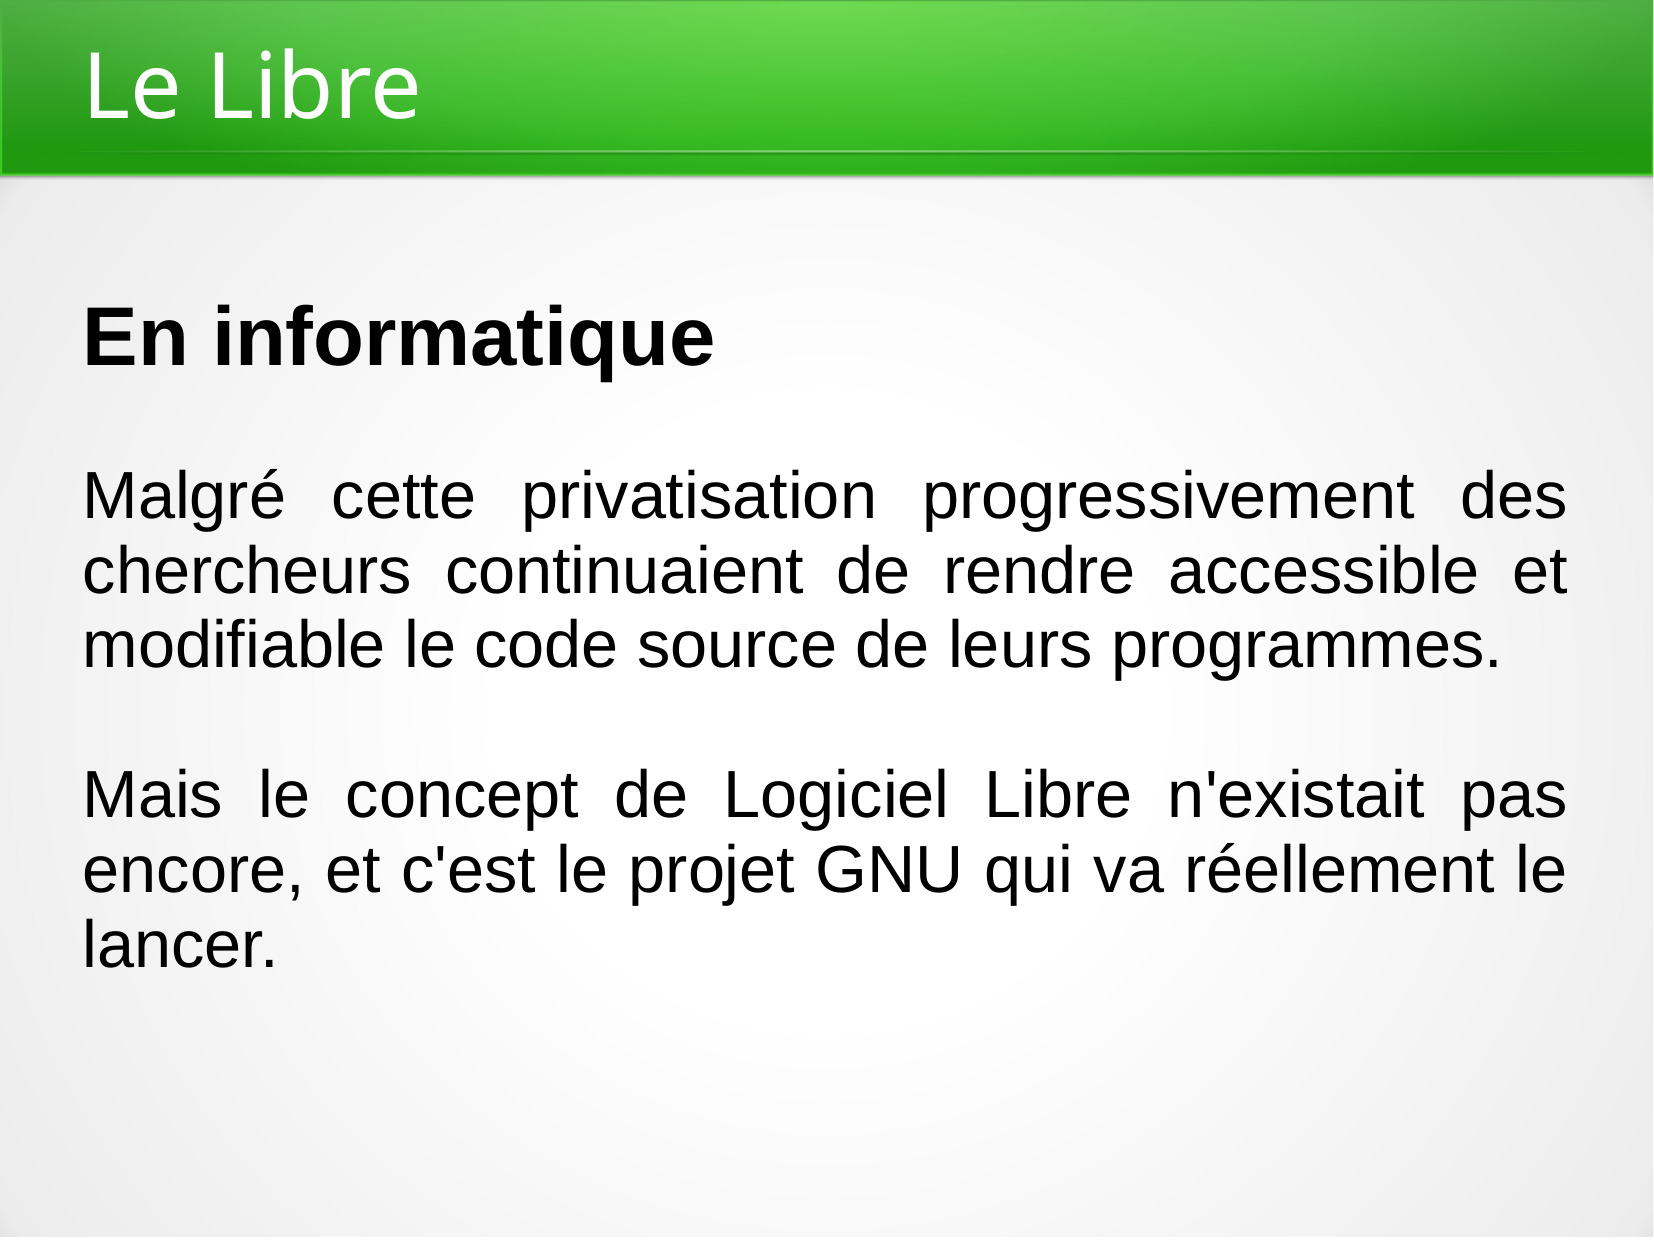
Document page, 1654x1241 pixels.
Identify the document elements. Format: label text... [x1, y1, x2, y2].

picture [0, 0, 1654, 1237]
title Le Libre [82, 11, 1571, 154]
subtitle En informatique Malgré cette privatisation progressivement des chercheurs continuaient de rendre accessible et modifiable le code source de leurs programmes. Mais le concept de Logiciel Libre n'existait pas encore, et c'est le projet GNU qui va réellement le lancer. [82, 290, 1571, 1010]
